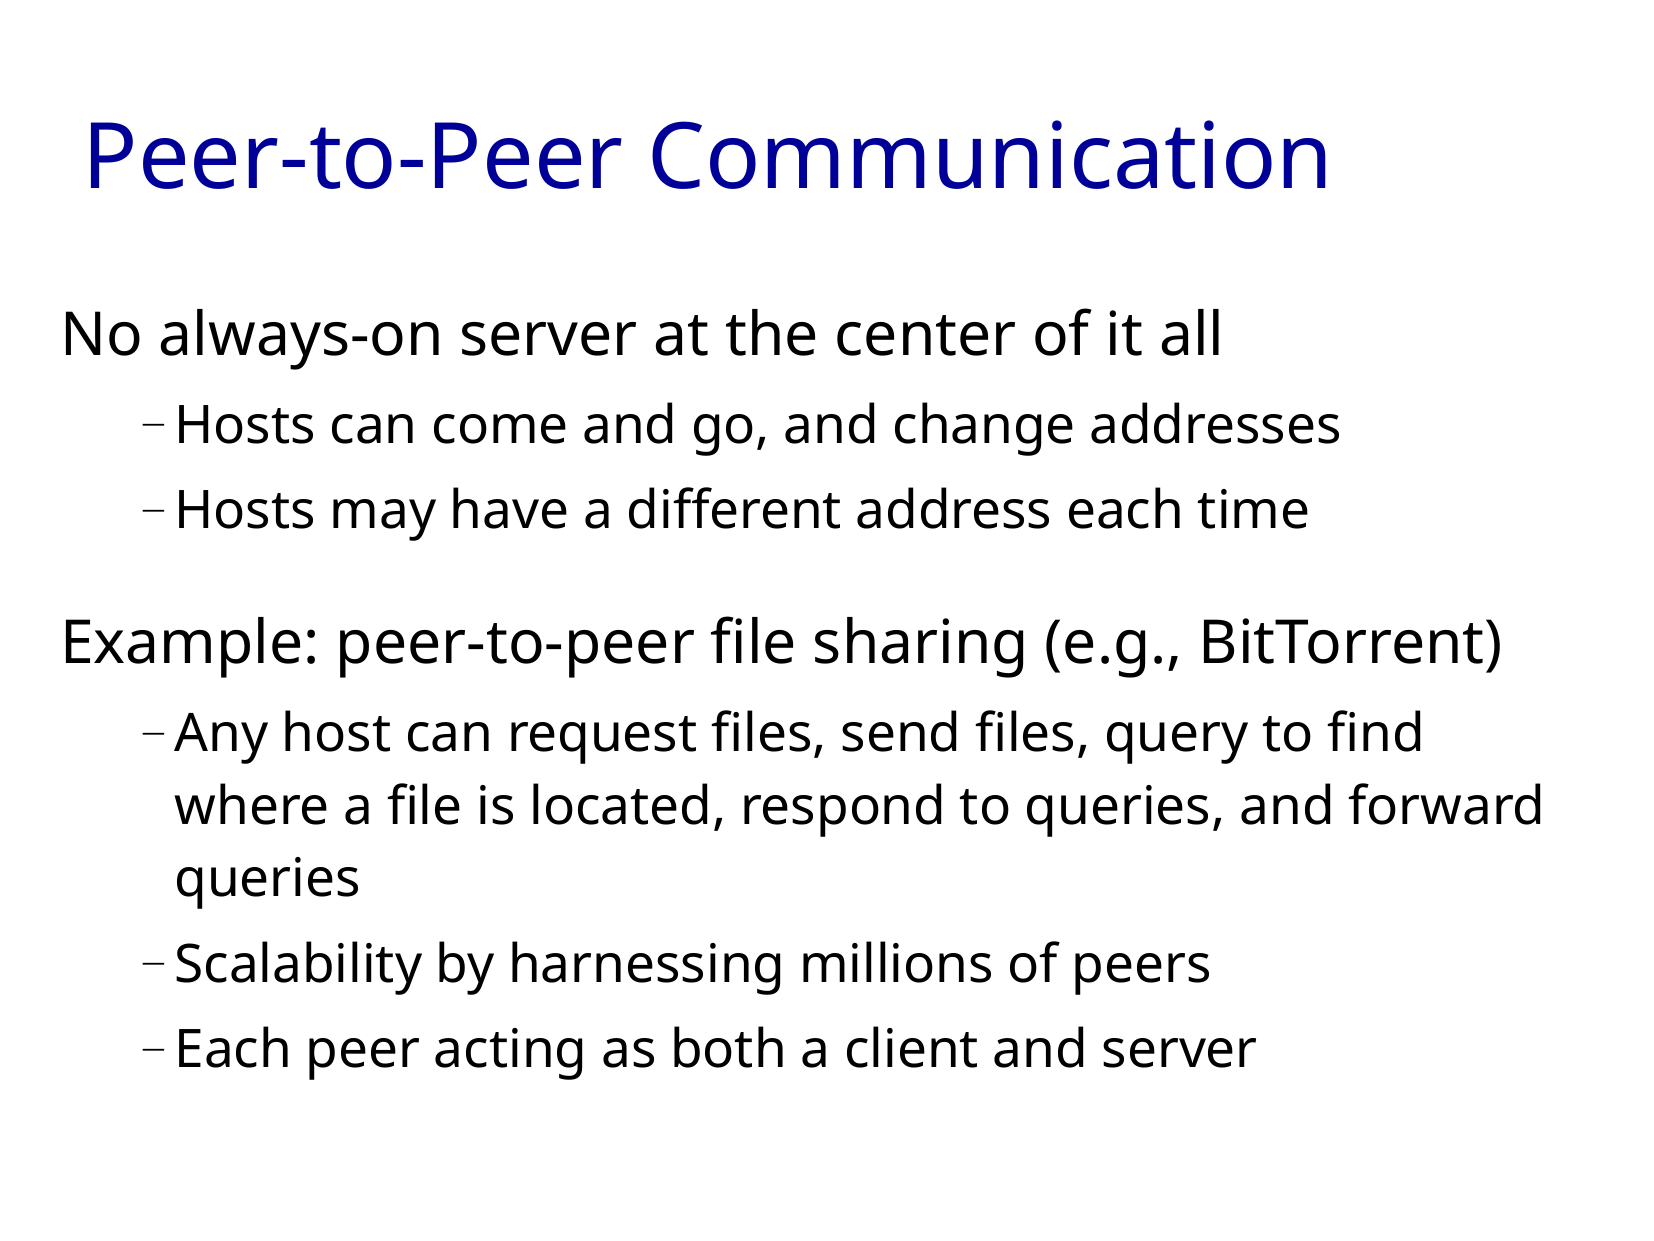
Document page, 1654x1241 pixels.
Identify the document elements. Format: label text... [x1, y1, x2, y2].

list No always-on server at the center of it all Hosts can come and go, and change addresses Hosts may have a different address each time Example: peer-to-peer file sharing (e.g., BitTorrent) Any host can request files, send files, query to find where a file is located, respond to queries, and forward queries Scalability by harnessing millions of peers Each peer acting as both a client and server [60, 290, 1571, 1096]
title Peer-to-Peer Communication [82, 49, 1571, 257]
